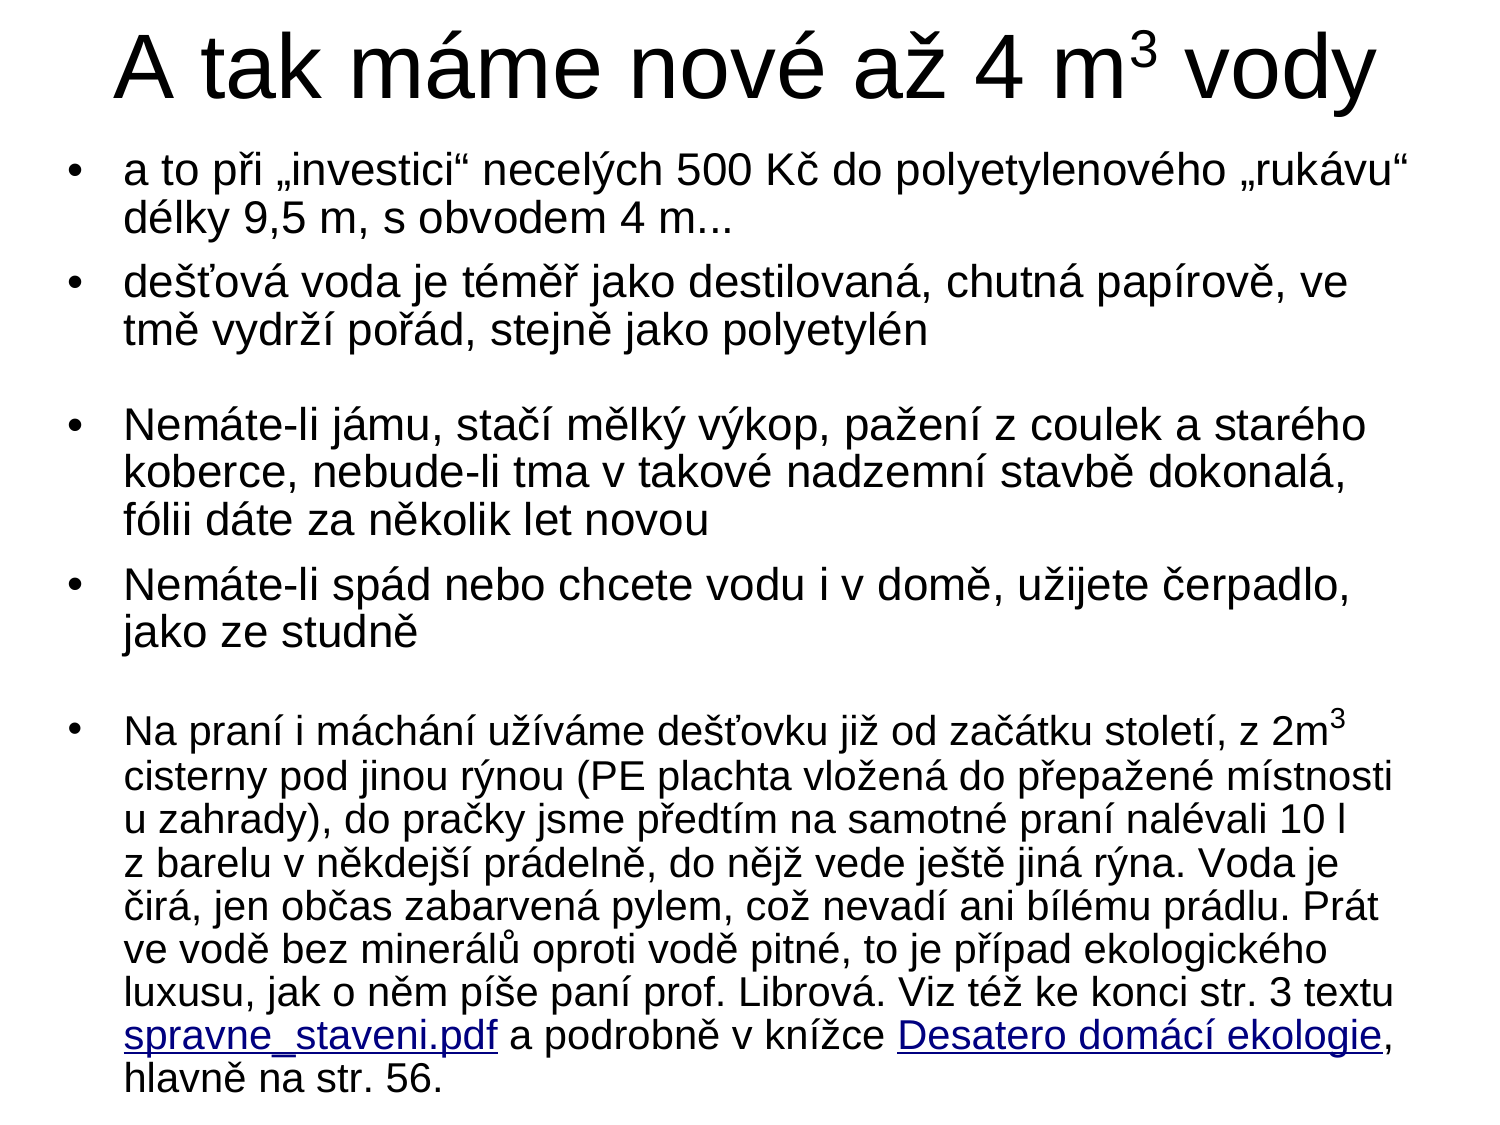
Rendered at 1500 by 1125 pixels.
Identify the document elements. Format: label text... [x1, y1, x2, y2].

title A tak máme nové až 4 m3 vody [75, 16, 1418, 123]
list a to při „investici“ necelých 500 Kč do polyetylenového „rukávu“ délky 9,5 m, s obvodem 4 m... dešťová voda je téměř jako destilovaná, chutná papírově, ve tmě vydrží pořád, stejně jako polyetylén Nemáte-li jámu, stačí mělký výkop, pažení z coulek a starého koberce, nebude-li tma v takové nadzemní stavbě dokonalá, fólii dáte za několik let novou Nemáte-li spád nebo chcete vodu i v domě, užijete čerpadlo, jako ze studně Na praní i máchání užíváme dešťovku již od začátku století, z 2m3 cisterny pod jinou rýnou (PE plachta vložená do přepažené místnosti u zahrady), do pračky jsme předtím na samotné praní nalévali 10 l z barelu v někdejší prádelně, do nějž vede ještě jiná rýna. Voda je čirá, jen občas zabarvená pylem, což nevadí ani bílému prádlu. Prát ve vodě bez minerálů oproti vodě pitné, to je případ ekologického luxusu, jak o něm píše paní prof. Librová. Viz též ke konci str. 3 textu spravne_staveni.pdf a podrobně v knížce Desatero domácí ekologie, hlavně na str. 56. [67, 147, 1418, 1108]
